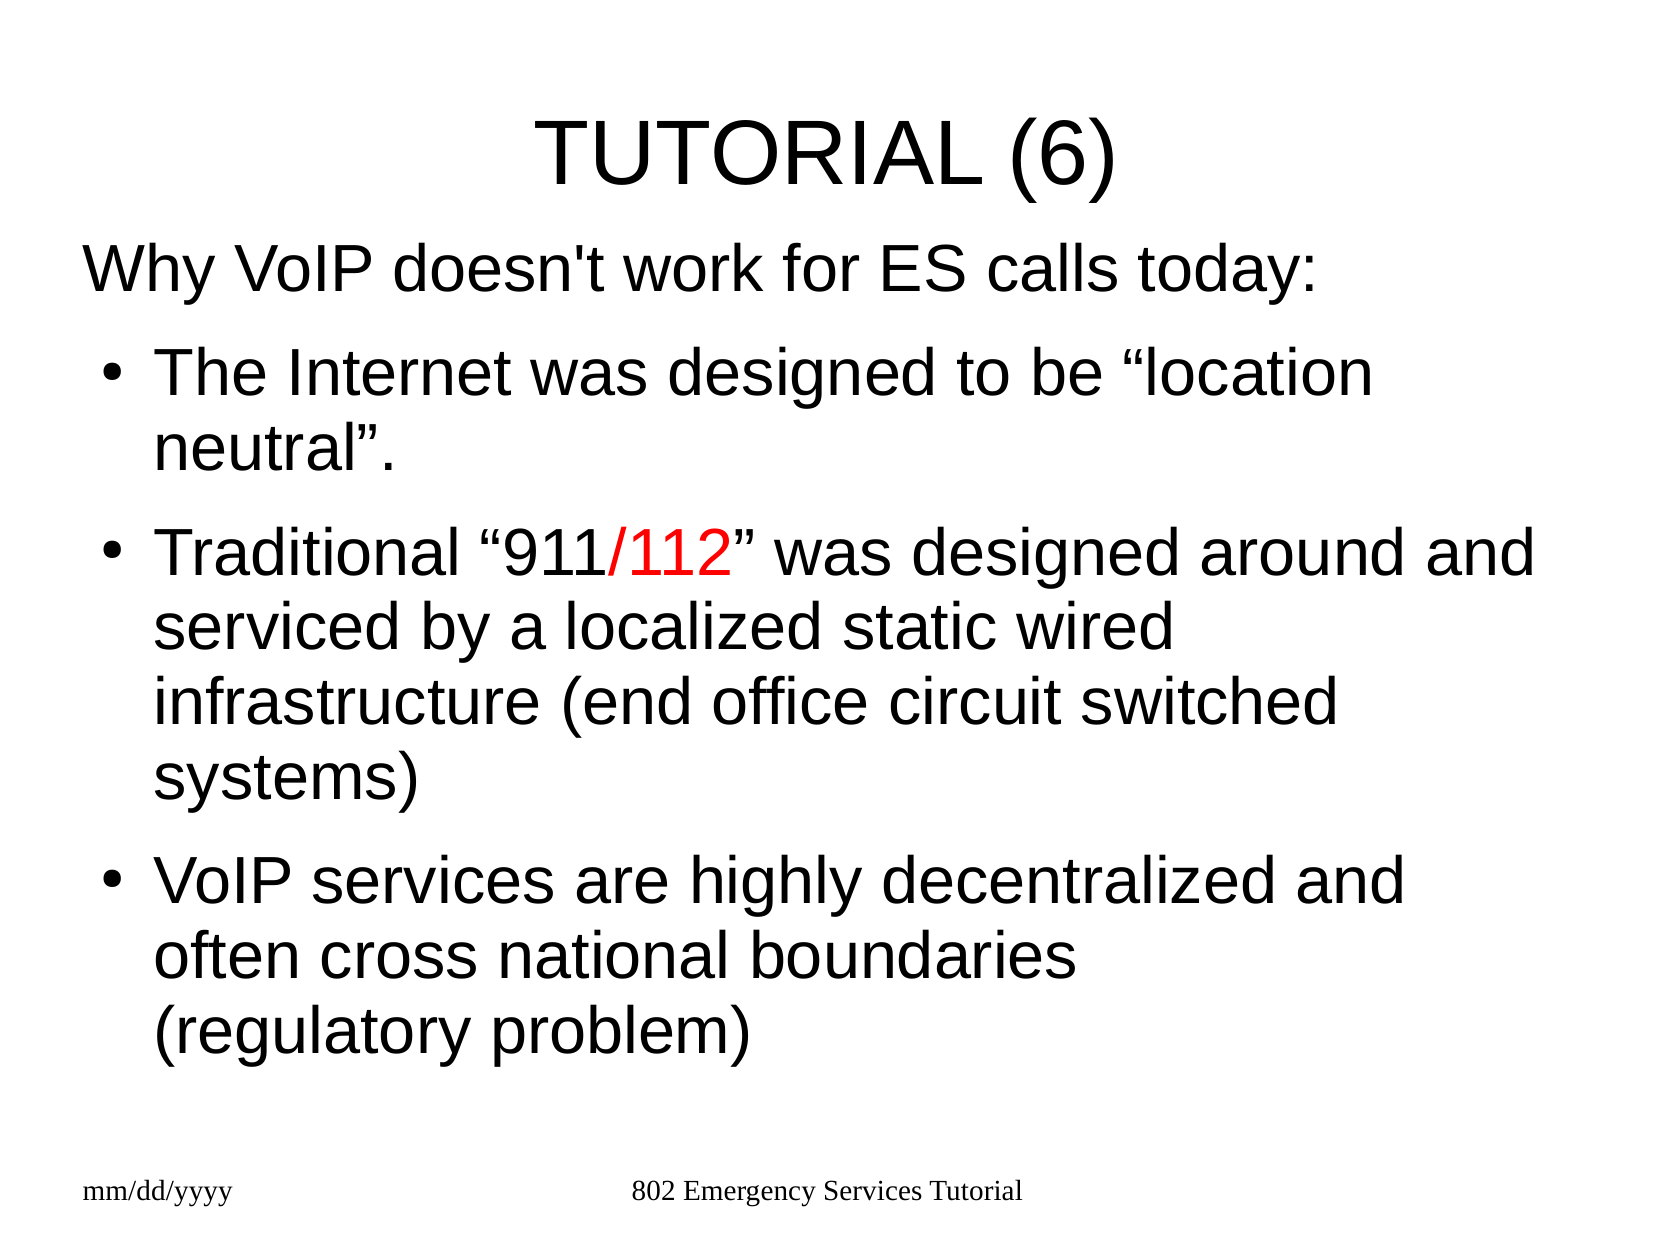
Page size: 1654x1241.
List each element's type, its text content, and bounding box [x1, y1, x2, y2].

title TUTORIAL (6) [82, 49, 1571, 231]
list Why VoIP doesn't work for ES calls today: The Internet was designed to be “location neutral”. Traditional “911/112” was designed around and serviced by a localized static wired infrastructure (end office circuit switched systems) VoIP services are highly decentralized and often cross national boundaries (regulatory problem) [82, 231, 1571, 1066]
